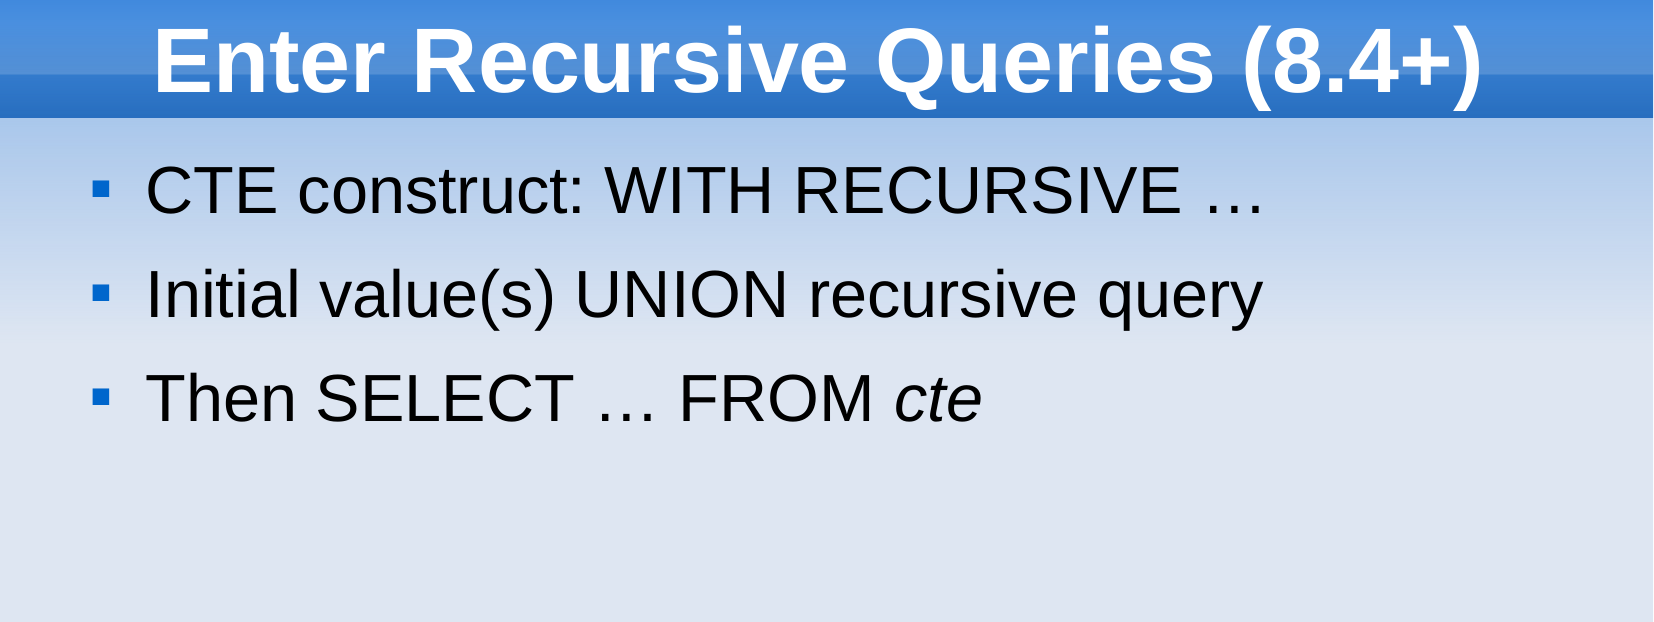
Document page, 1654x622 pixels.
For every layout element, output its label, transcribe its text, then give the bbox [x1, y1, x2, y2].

picture [0, 0, 1654, 622]
title Enter Recursive Queries (8.4+) [75, 1, 1563, 120]
list CTE construct: WITH RECURSIVE … Initial value(s) UNION recursive query Then SELECT … FROM cte [75, 152, 1563, 548]
